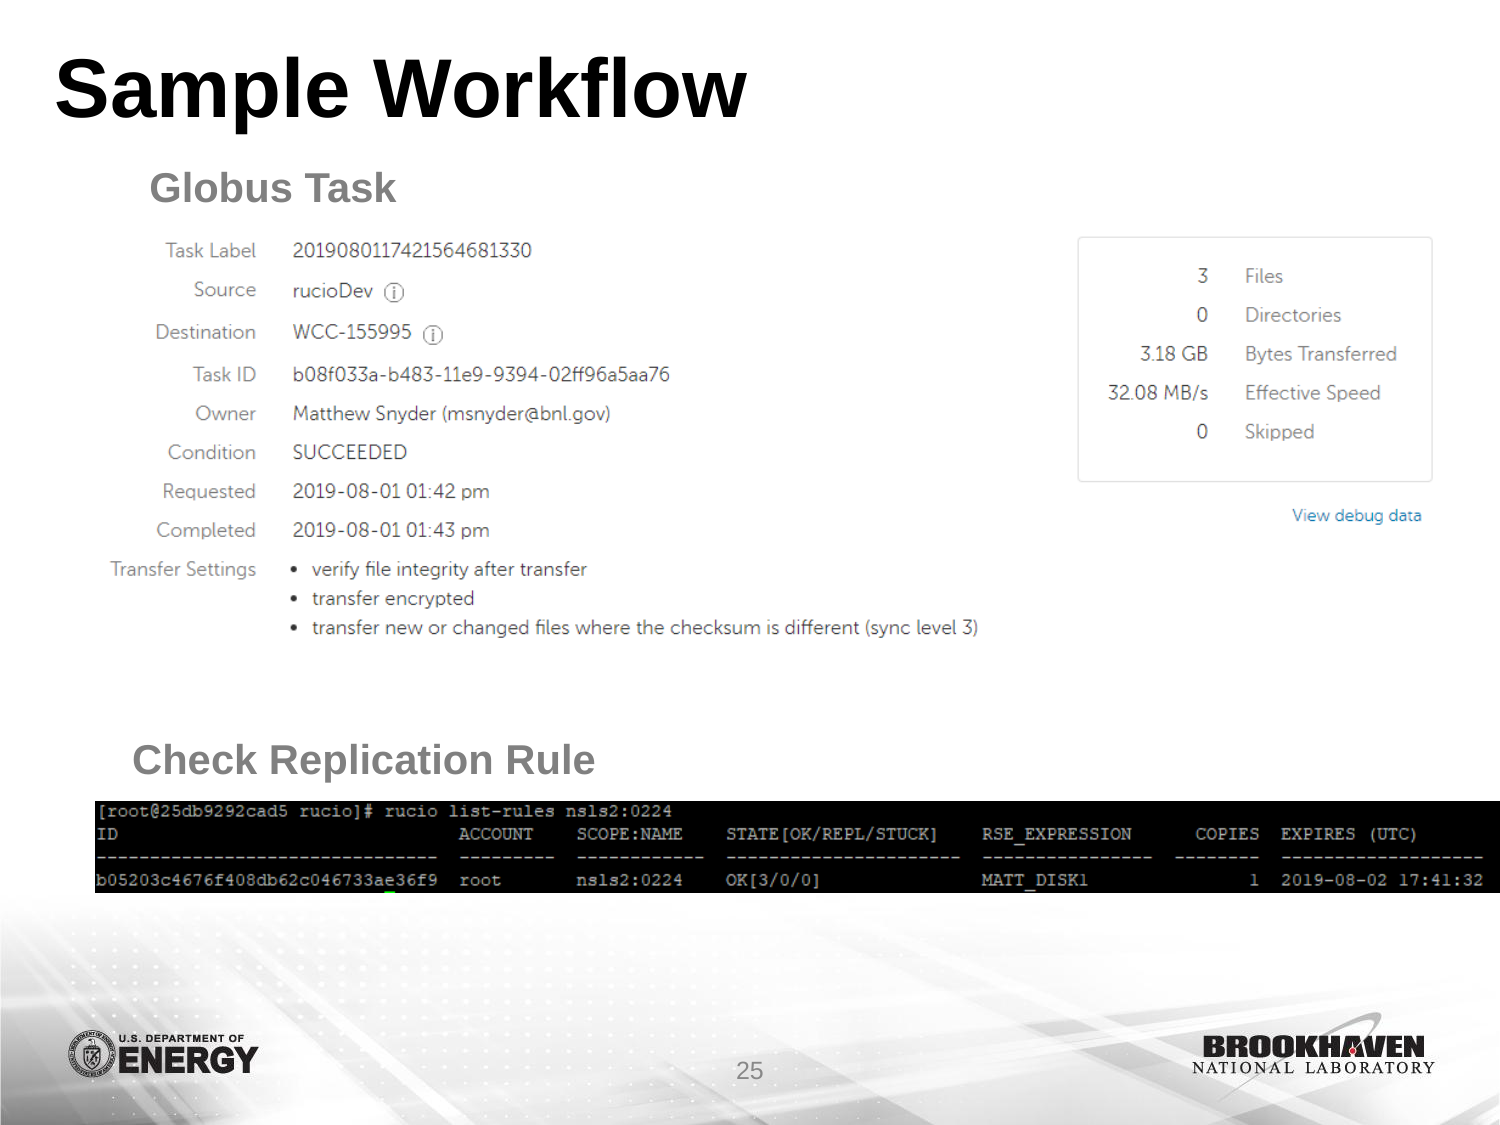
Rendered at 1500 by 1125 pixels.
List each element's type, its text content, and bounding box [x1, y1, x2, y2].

picture [0, 0, 1500, 1125]
text_box Check Replication Rule [117, 725, 1332, 789]
text_box Globus Task [134, 153, 1349, 217]
text_box Sample Workflow [40, 26, 1332, 140]
text_box <number> [581, 1039, 919, 1100]
